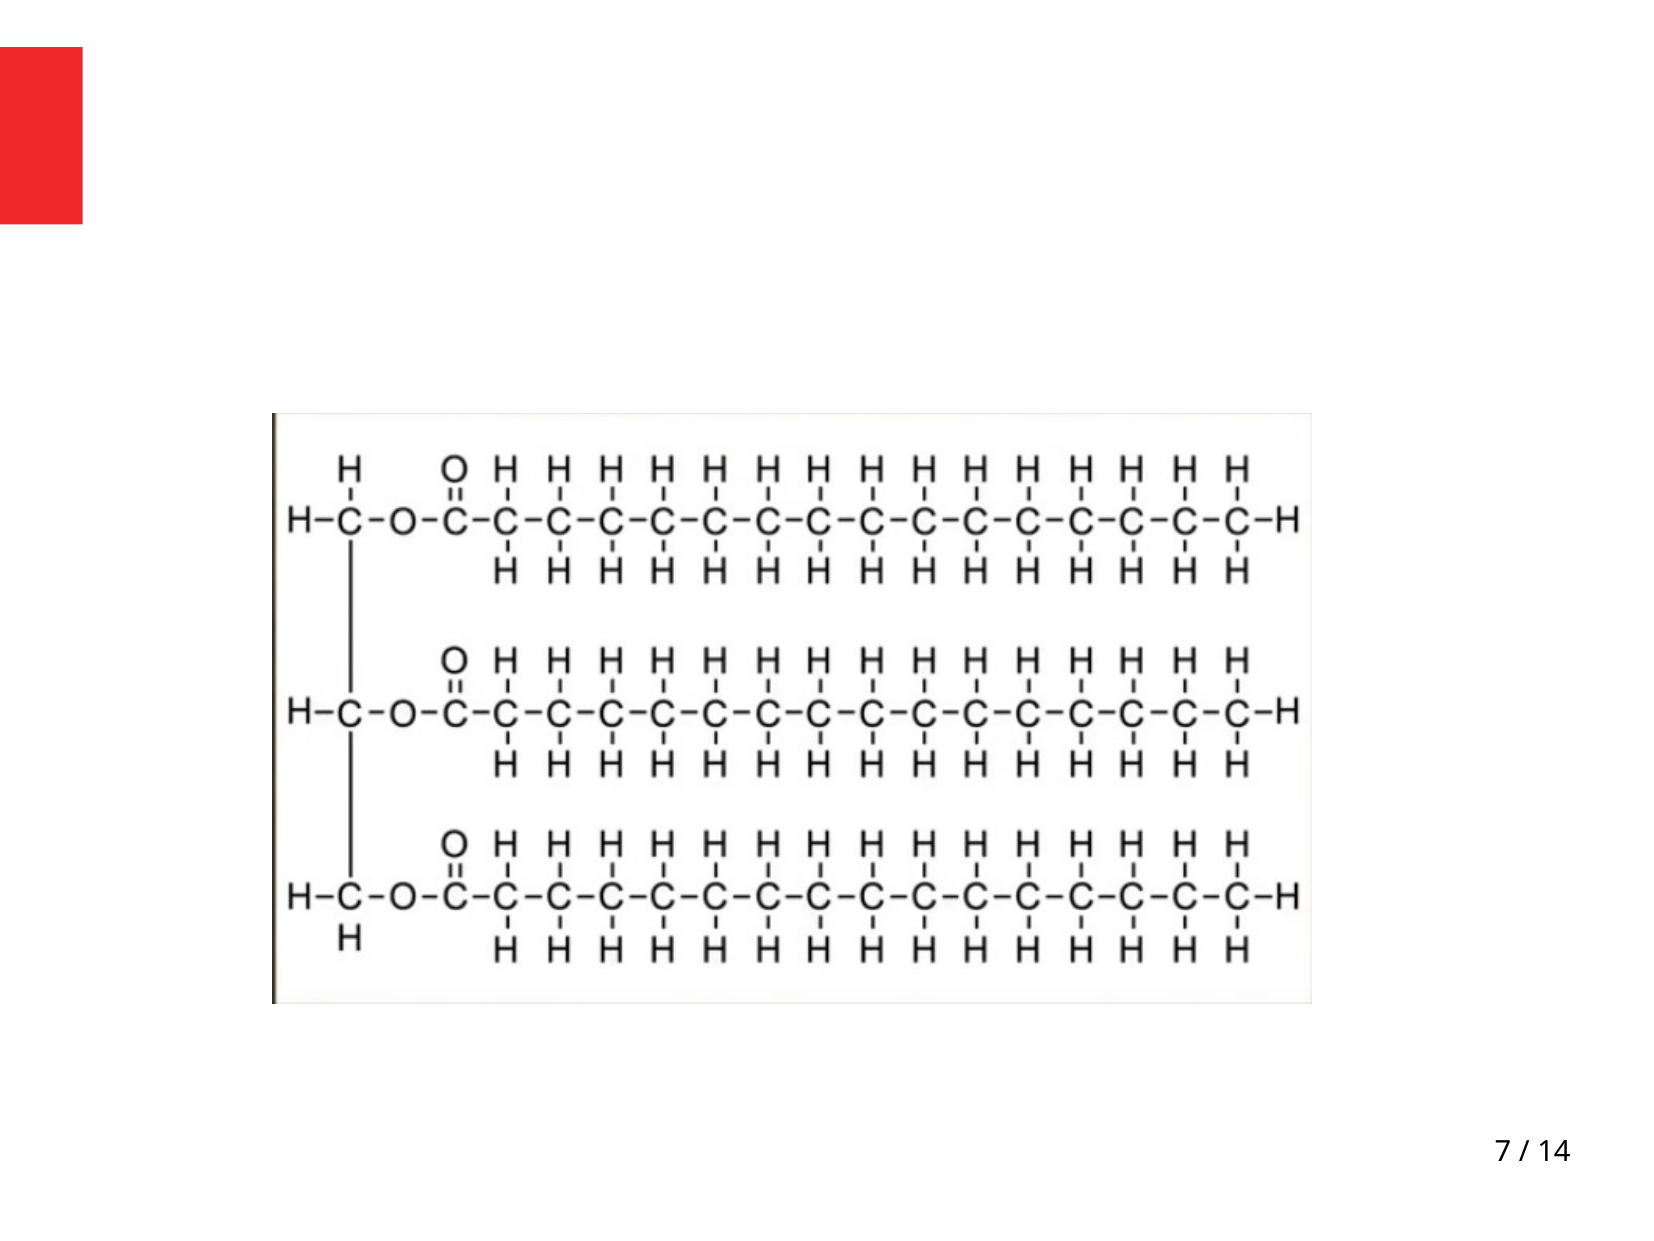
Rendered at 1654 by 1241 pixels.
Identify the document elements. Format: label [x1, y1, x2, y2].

picture [272, 413, 1312, 1004]
